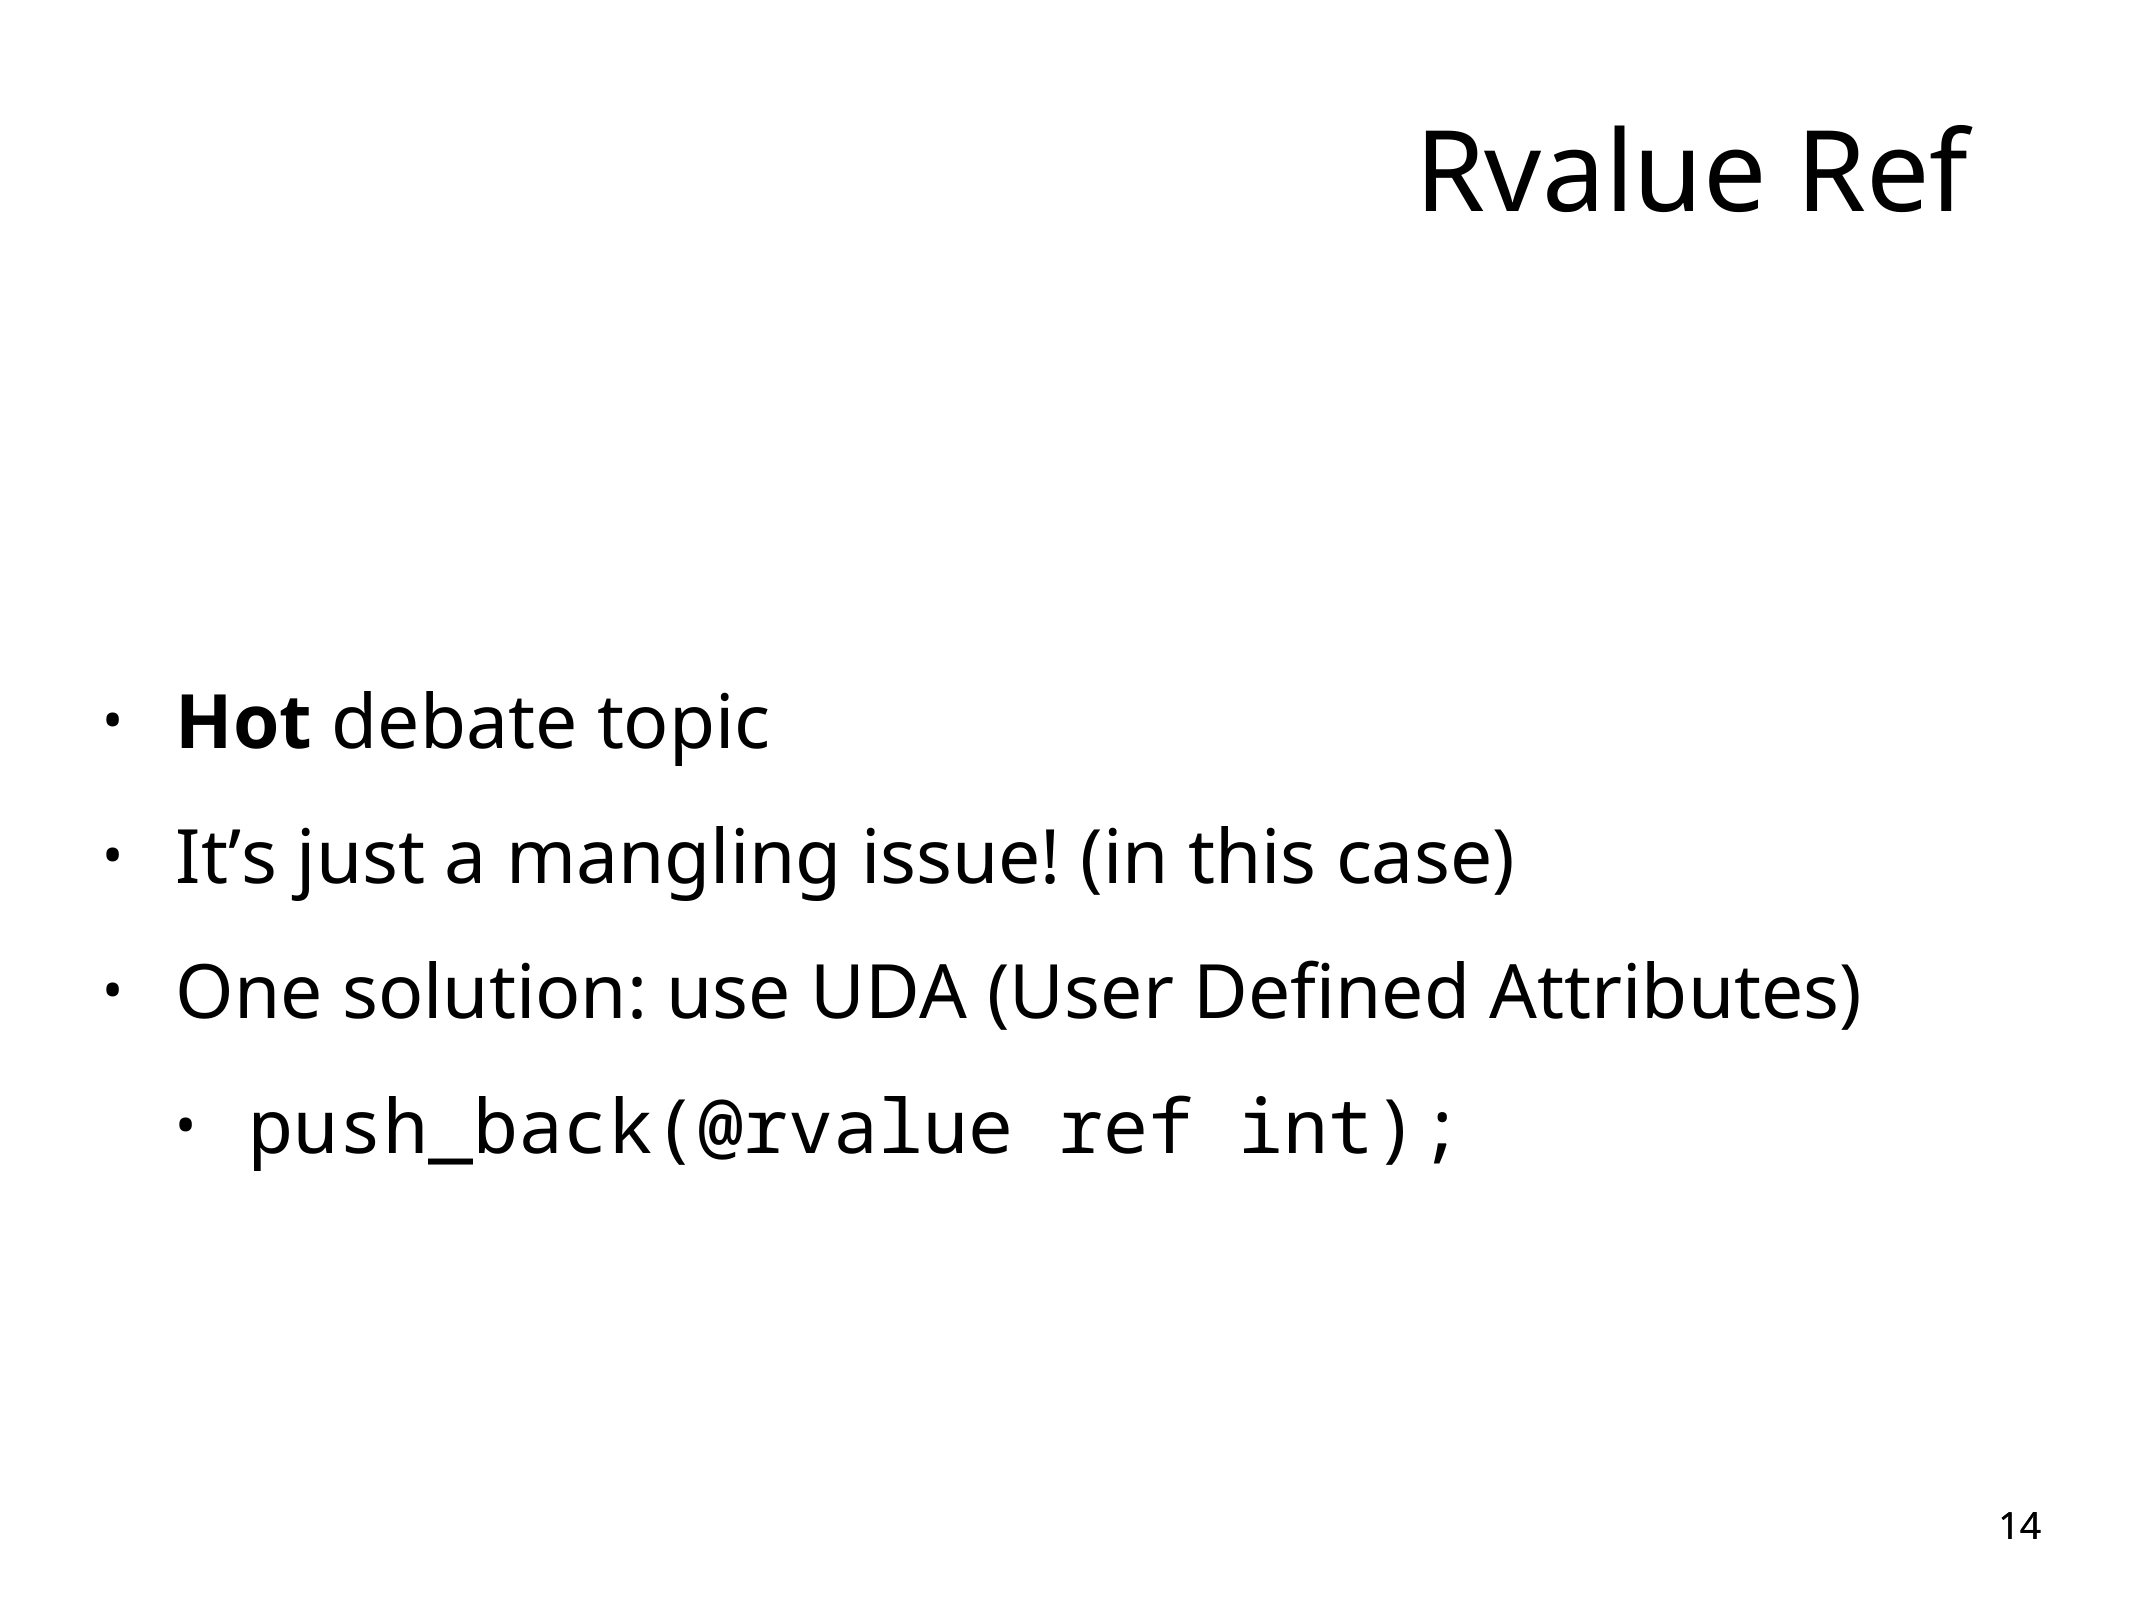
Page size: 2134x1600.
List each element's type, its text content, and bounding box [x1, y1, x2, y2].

list Hot debate topic It’s just a mangling issue! (in this case) One solution: use UDA (User Defined Attributes) push_back(@rvalue ref int); [94, 332, 2039, 1509]
title Rvalue Ref [156, 72, 1978, 261]
text_box <number> [1985, 1493, 2055, 1557]
